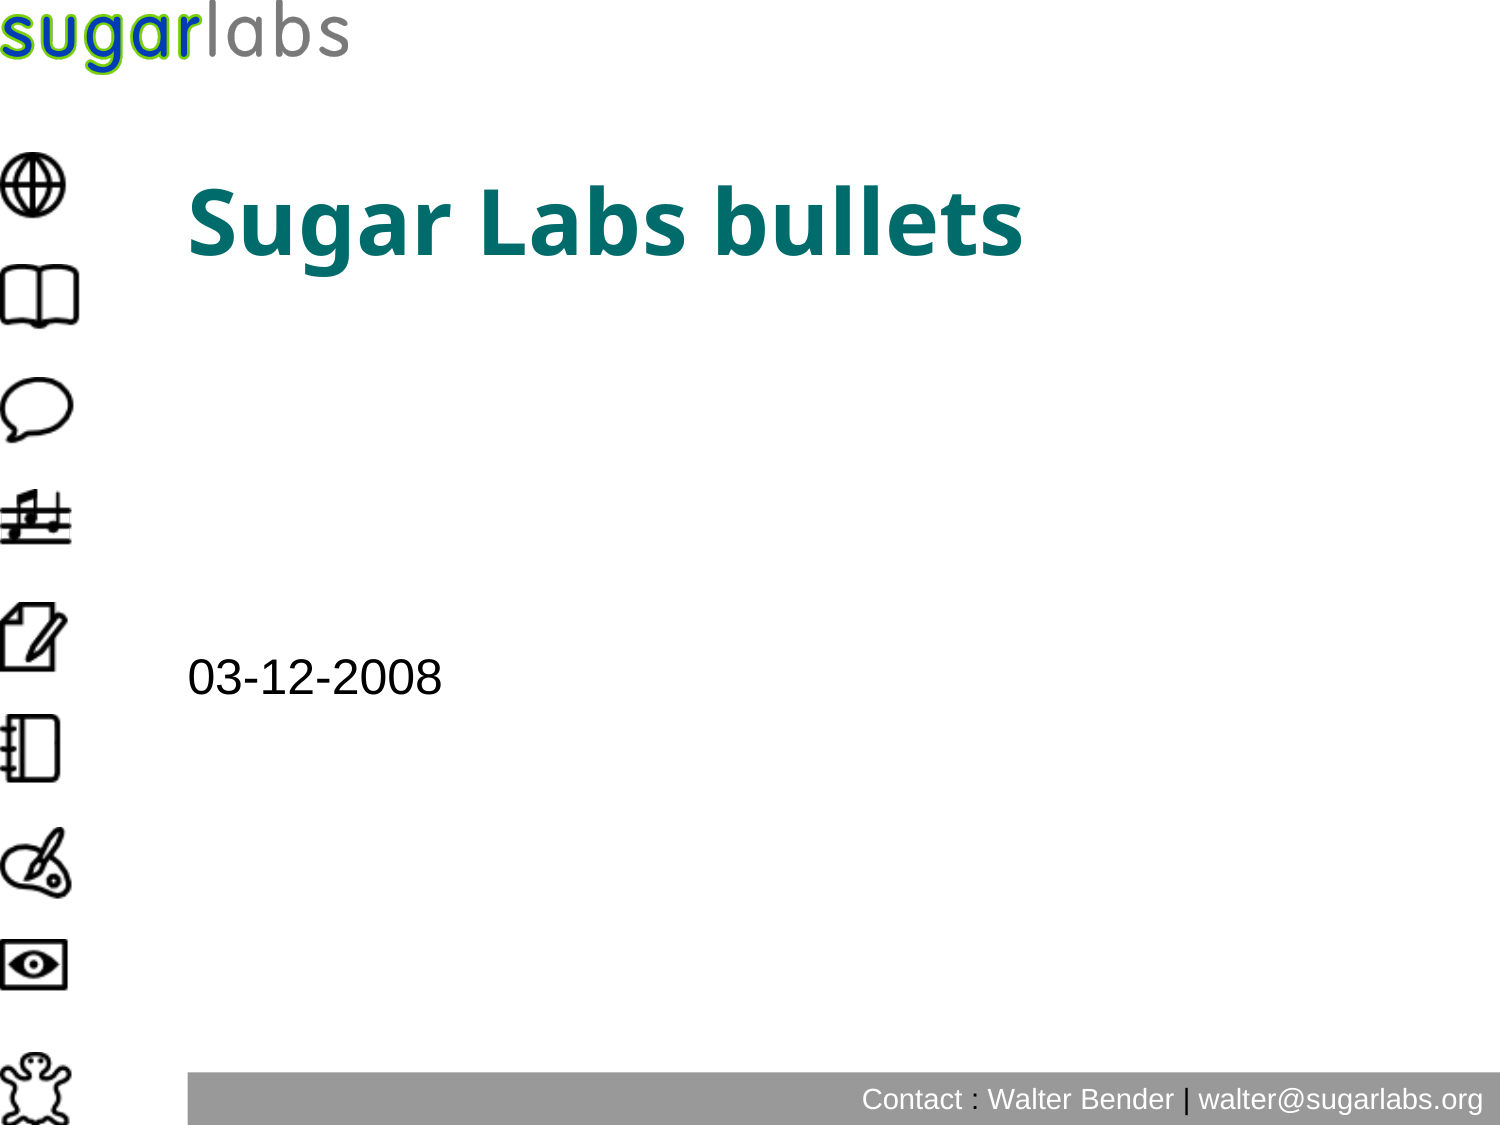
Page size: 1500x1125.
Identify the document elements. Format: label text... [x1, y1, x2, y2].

picture [0, 264, 104, 356]
picture [0, 602, 104, 693]
picture [0, 377, 104, 468]
picture [0, 0, 348, 75]
picture [0, 152, 104, 243]
picture [0, 1052, 104, 1125]
picture [0, 827, 104, 918]
picture [0, 939, 104, 1031]
picture [0, 714, 104, 806]
subtitle 03-12-2008 [187, 344, 1463, 1005]
title Sugar Labs bullets [187, 74, 1462, 344]
picture [0, 489, 104, 581]
